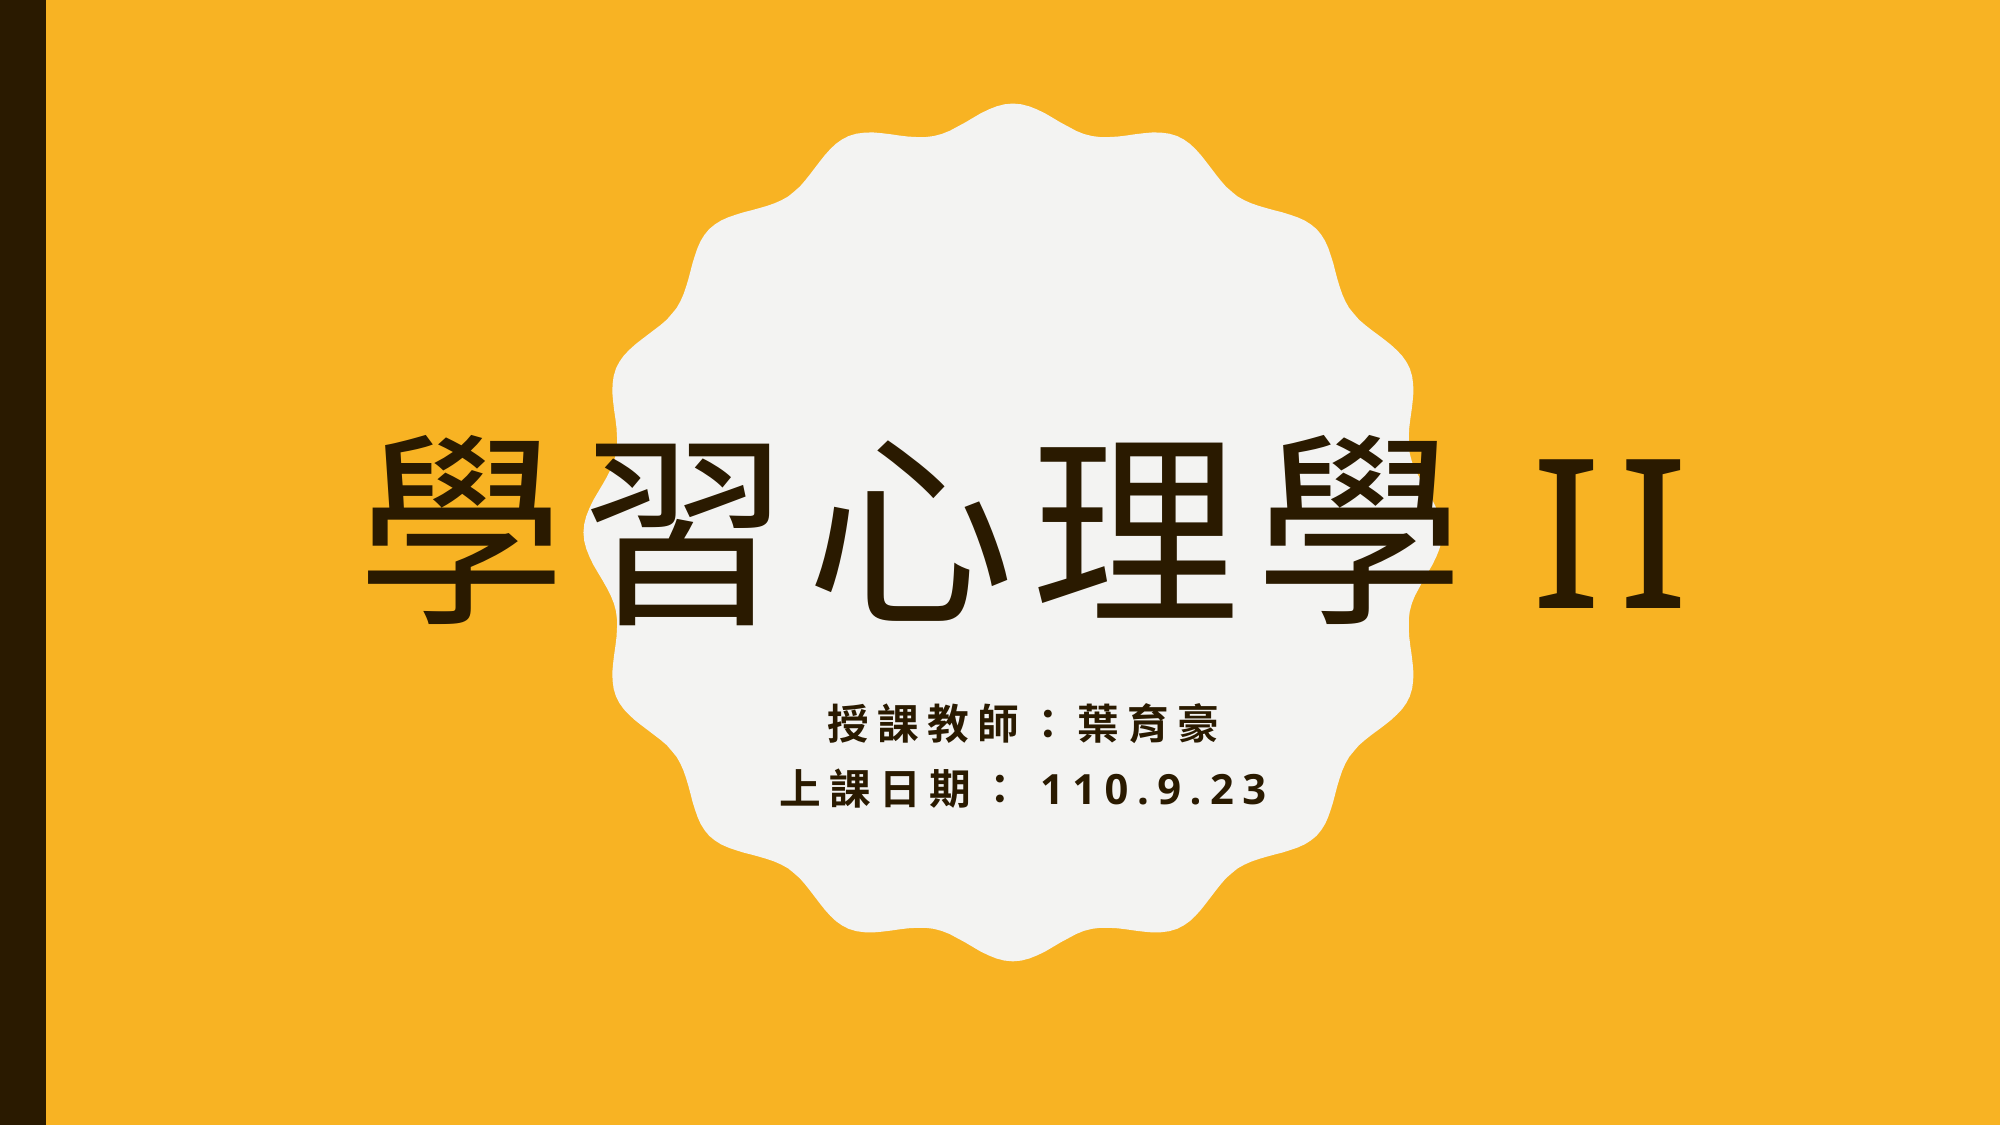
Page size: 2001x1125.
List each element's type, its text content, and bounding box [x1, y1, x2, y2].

title 學習心理學II [176, 180, 1870, 902]
subtitle 授課教師：葉育豪 上課日期：110.9.23 [363, 690, 1684, 872]
